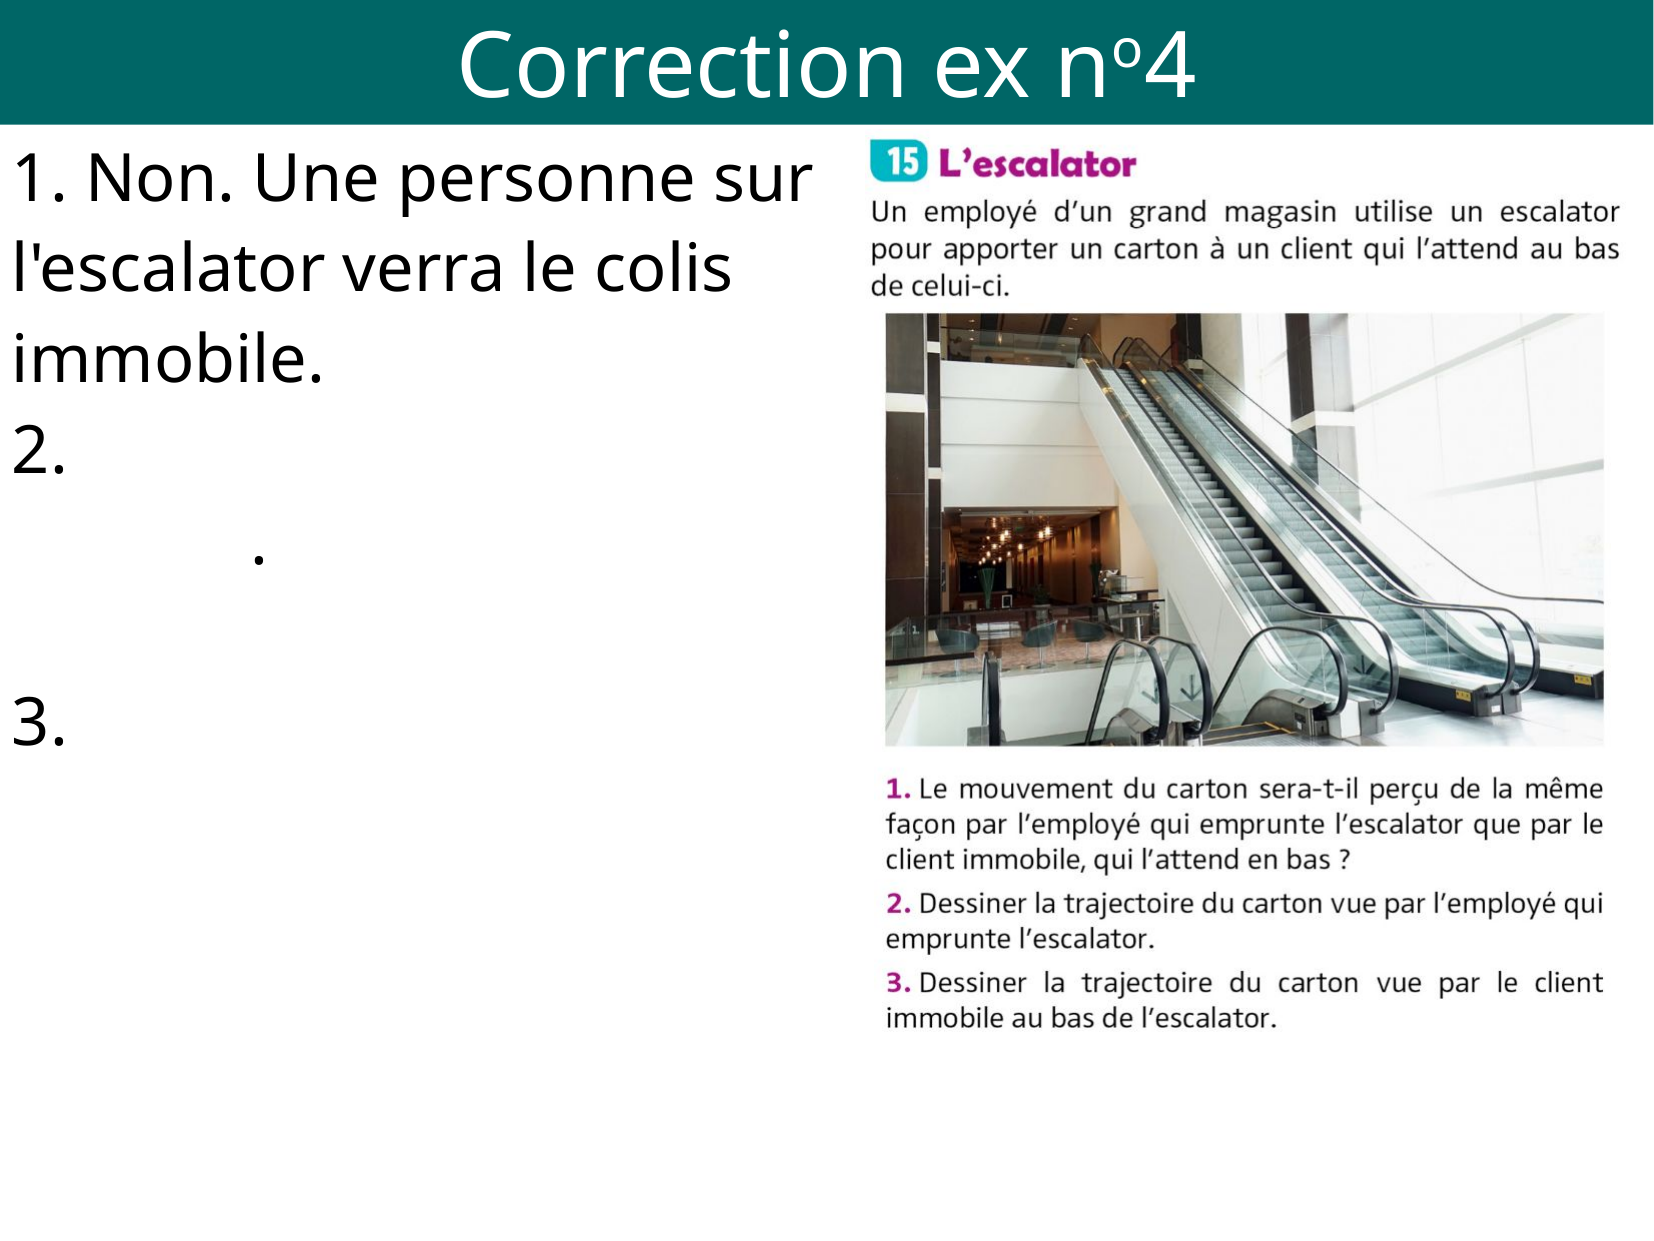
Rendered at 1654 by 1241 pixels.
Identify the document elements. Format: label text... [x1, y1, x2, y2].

subtitle 1. Non. Une personne sur l'escalator verra le colis immobile. 2. . 3. [11, 129, 1642, 1229]
title Correction ex no4 [0, 10, 1654, 114]
picture [865, 129, 1630, 1040]
